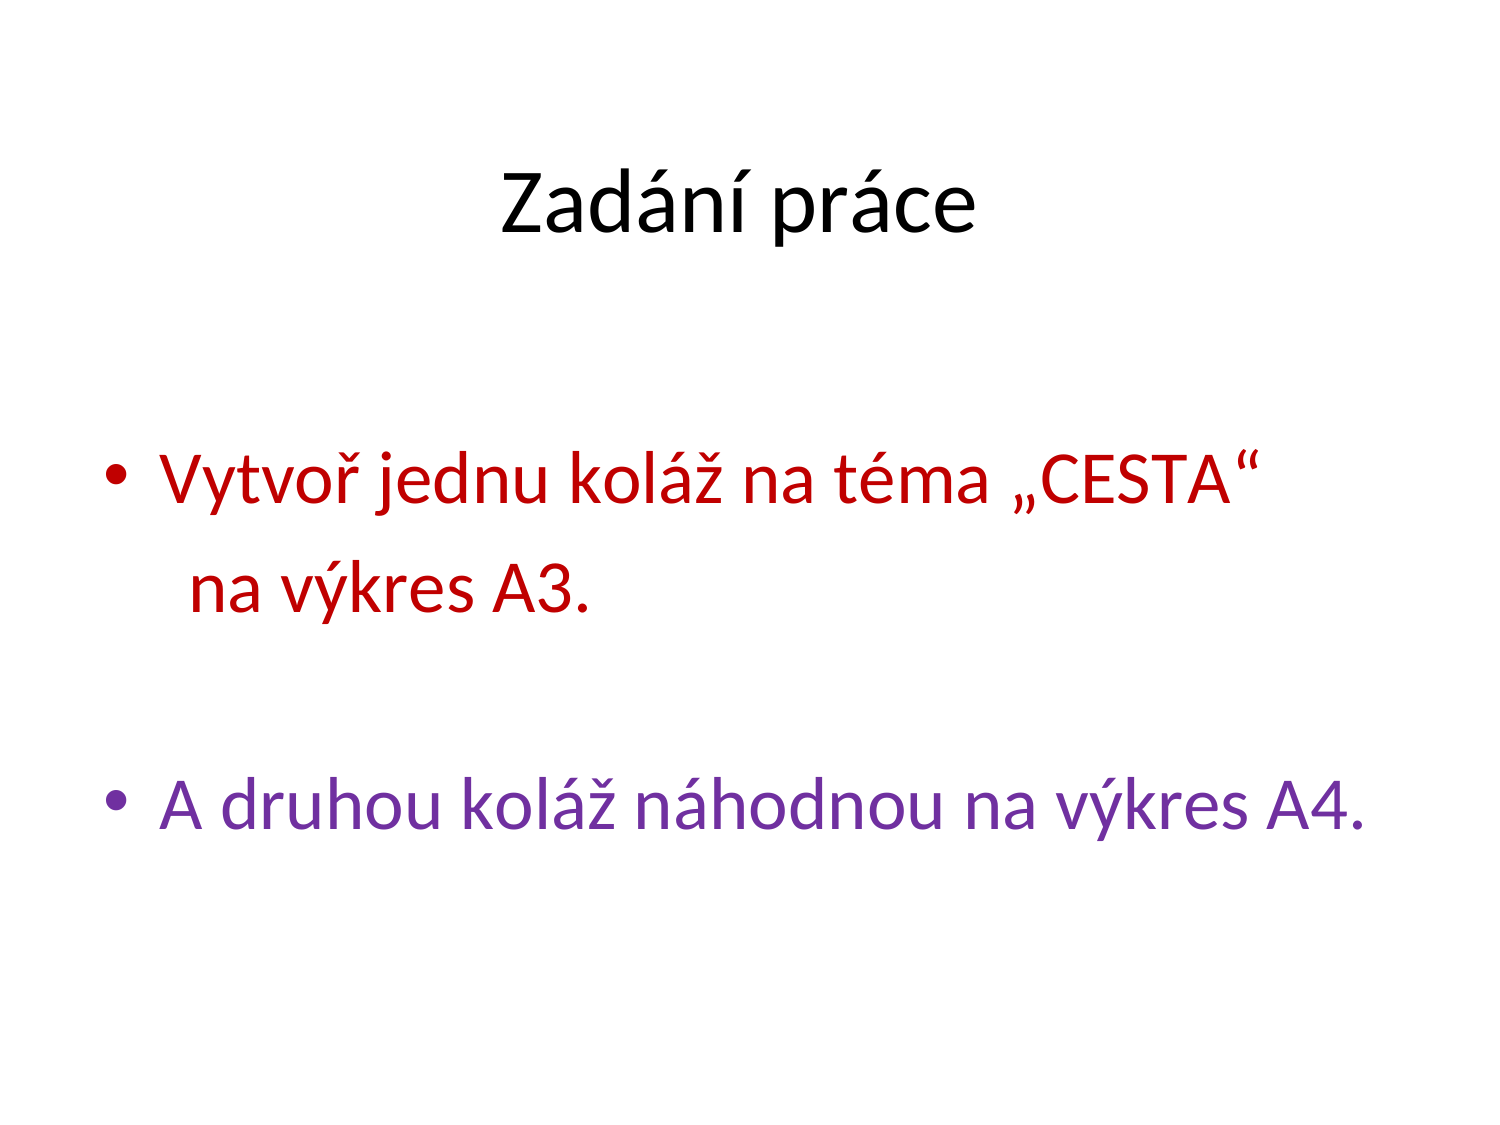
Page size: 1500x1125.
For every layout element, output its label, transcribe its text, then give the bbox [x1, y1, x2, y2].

title Zadání práce [64, 101, 1415, 290]
list Vytvoř jednu koláž na téma „CESTA“ na výkres A3. A druhou koláž náhodnou na výkres A4. [88, 420, 1439, 870]
